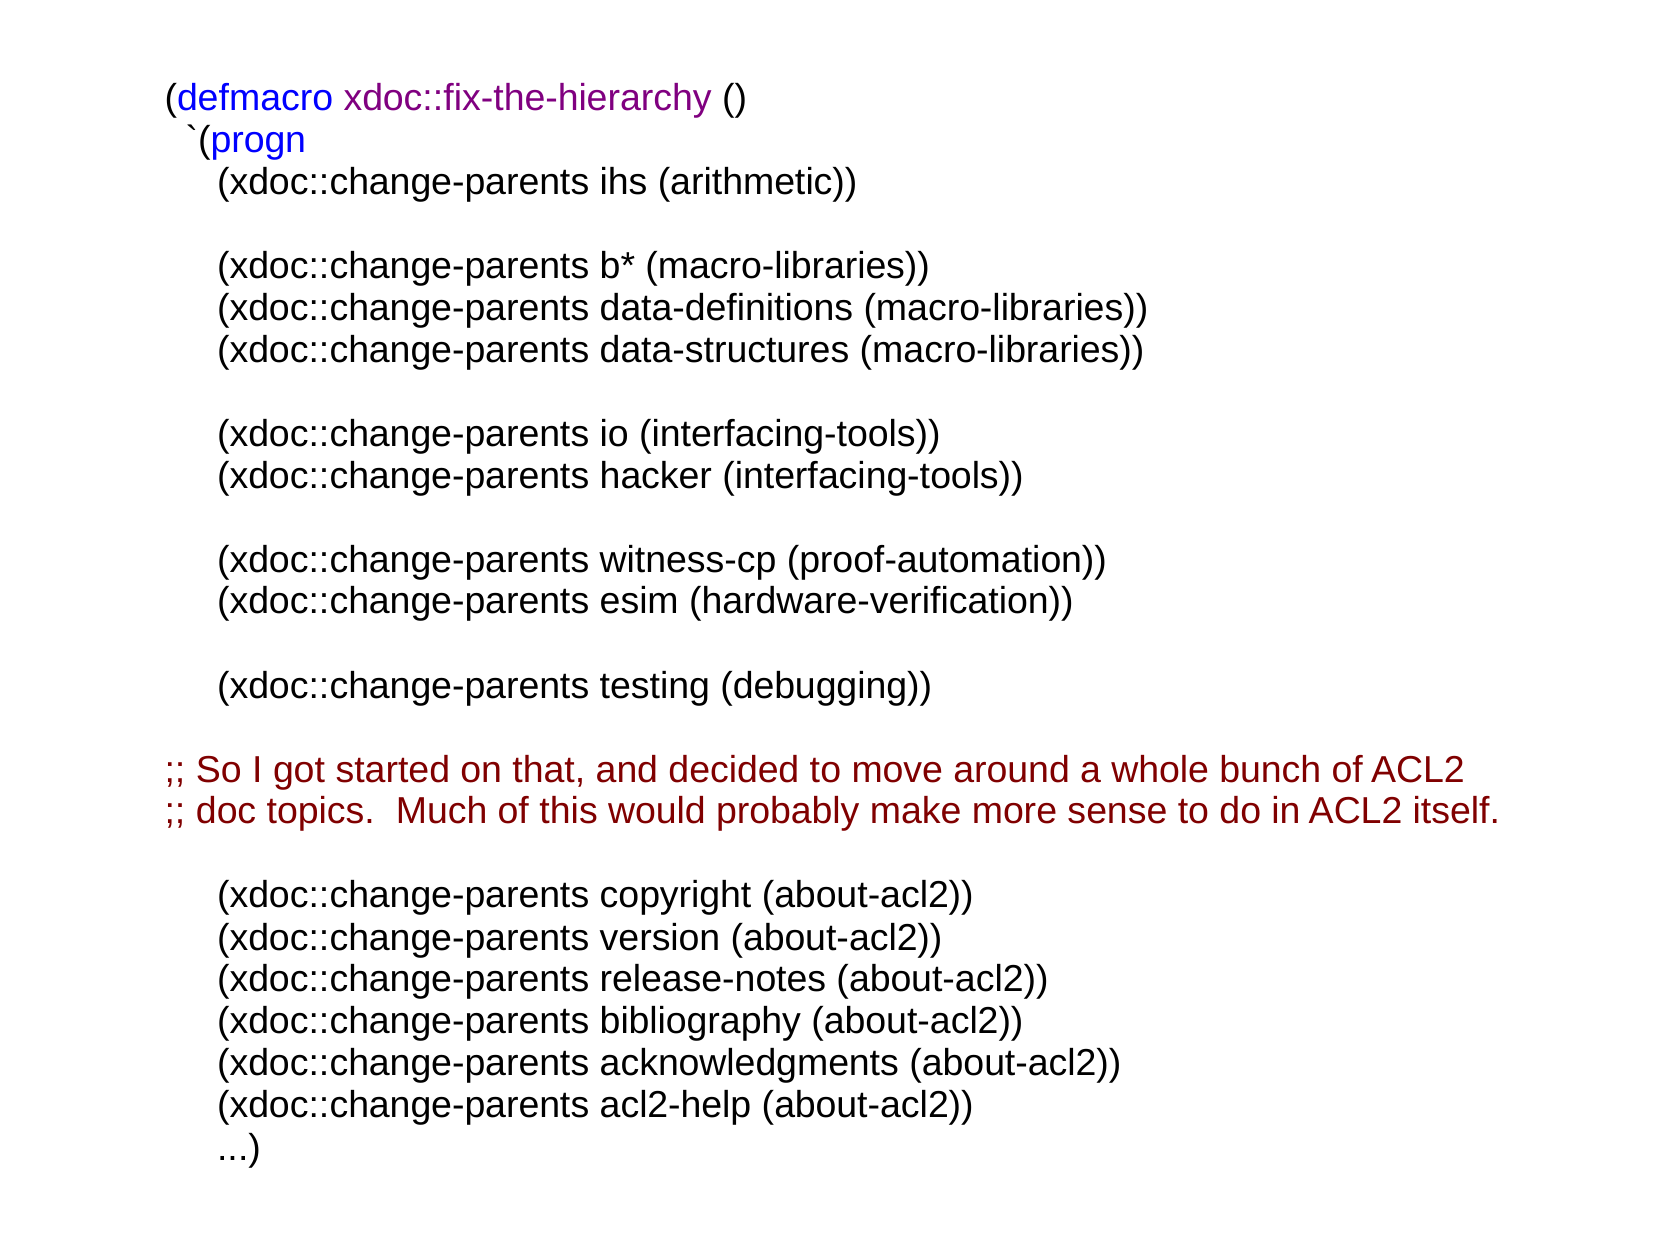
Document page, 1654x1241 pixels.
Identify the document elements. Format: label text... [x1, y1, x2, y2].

text_box (defmacro xdoc::fix-the-hierarchy () `(progn (xdoc::change-parents ihs (arithmetic)) (xdoc::change-parents b* (macro-libraries)) (xdoc::change-parents data-definitions (macro-libraries)) (xdoc::change-parents data-structures (macro-libraries)) (xdoc::change-parents io (interfacing-tools)) (xdoc::change-parents hacker (interfacing-tools)) (xdoc::change-parents witness-cp (proof-automation)) (xdoc::change-parents esim (hardware-verification)) (xdoc::change-parents testing (debugging)) ;; So I got started on that, and decided to move around a whole bunch of ACL2 ;; doc topics. Much of this would probably make more sense to do in ACL2 itself. (xdoc::change-parents copyright (about-acl2)) (xdoc::change-parents version (about-acl2)) (xdoc::change-parents release-notes (about-acl2)) (xdoc::change-parents bibliography (about-acl2)) (xdoc::change-parents acknowledgments (about-acl2)) (xdoc::change-parents acl2-help (about-acl2)) ...) [149, 68, 1516, 1176]
